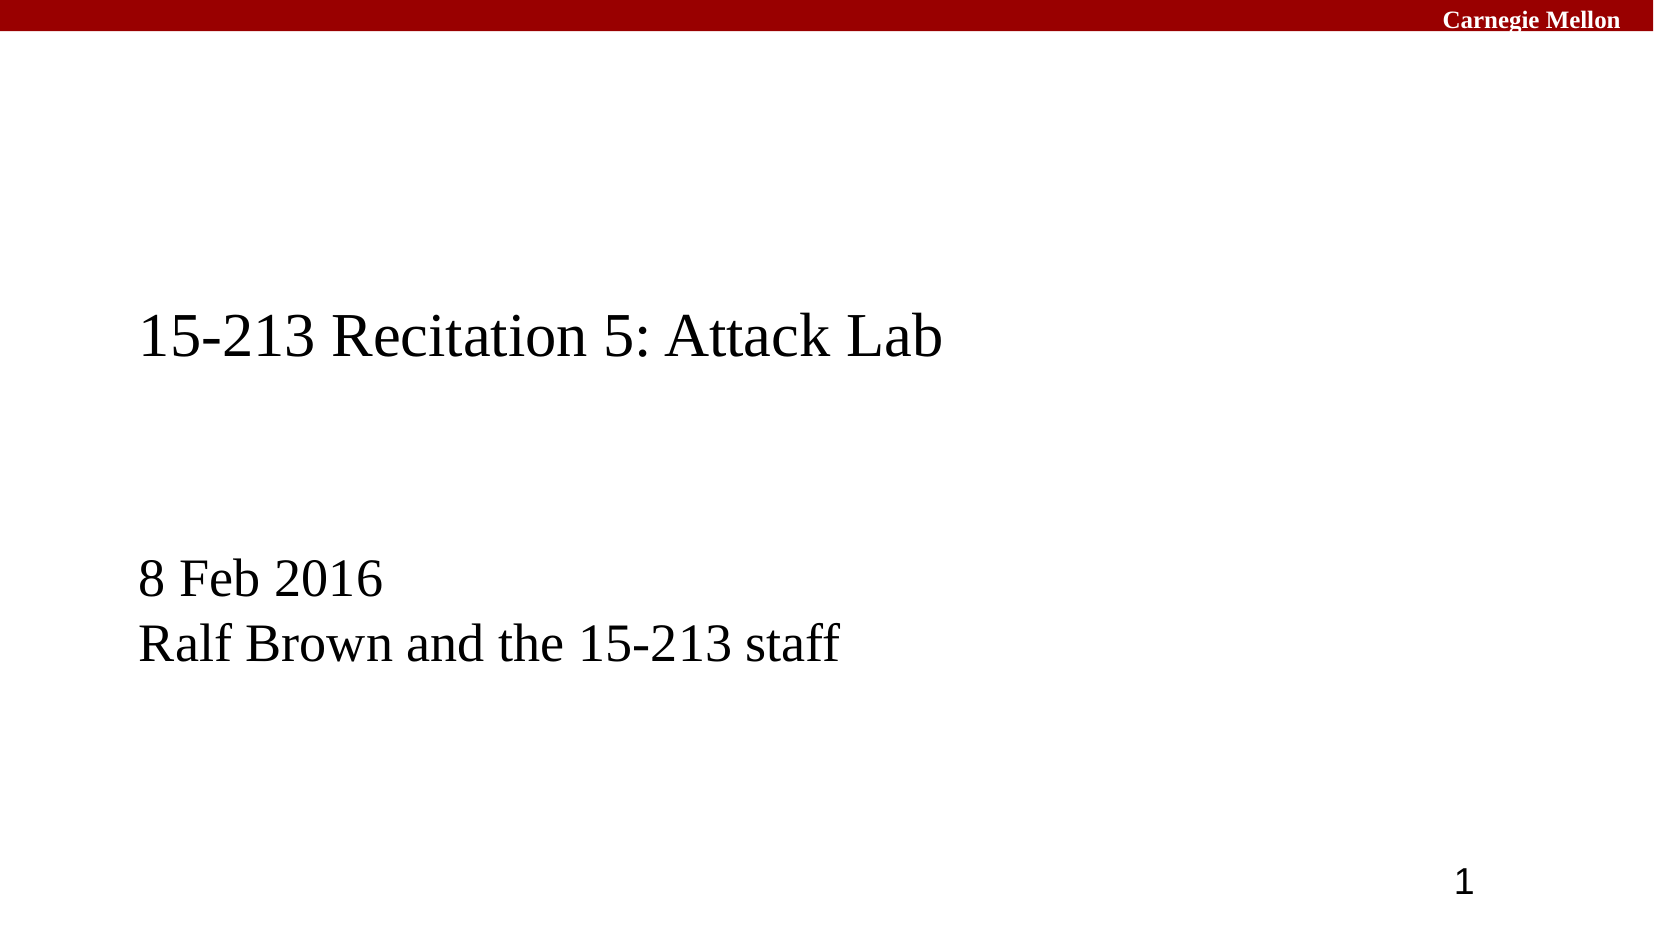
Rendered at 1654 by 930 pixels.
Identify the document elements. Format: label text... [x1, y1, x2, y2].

title 15-213 Recitation 5: Attack Lab [123, 236, 1529, 426]
subtitle 8 Feb 2016 Ralf Brown and the 15-213 staff [123, 526, 1512, 930]
